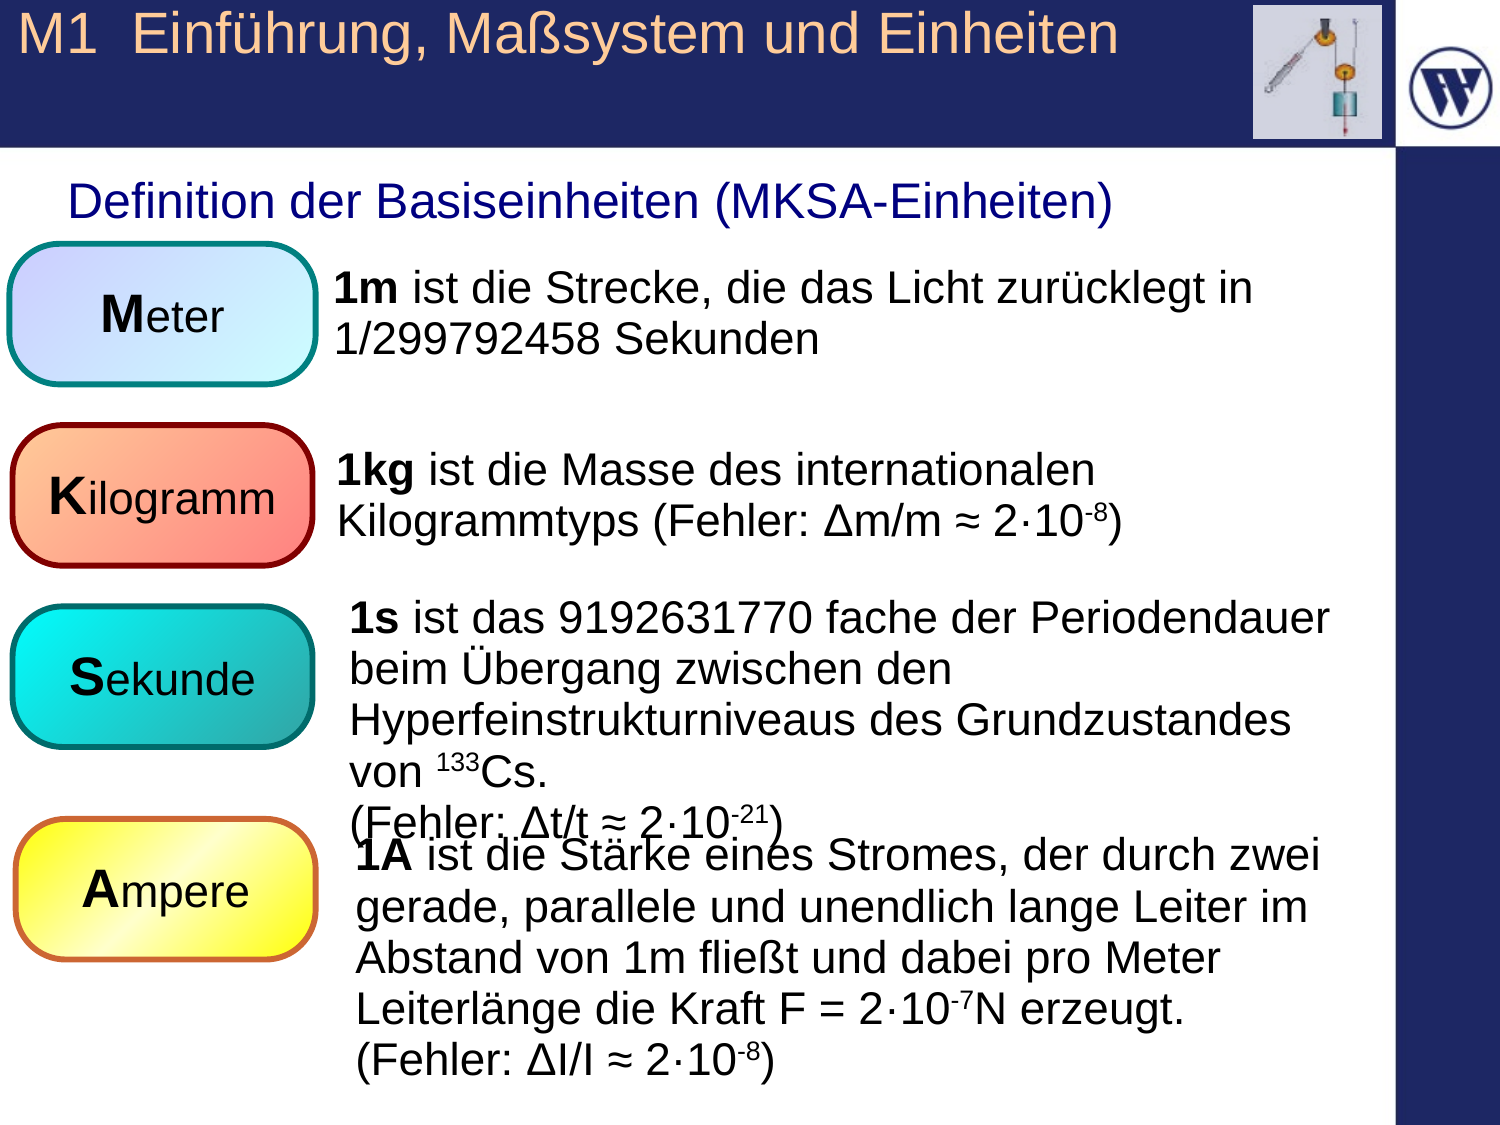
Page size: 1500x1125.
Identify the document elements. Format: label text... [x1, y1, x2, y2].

text_box 1s ist das 9192631770 fache der Periodendauer beim Übergang zwischen den Hyperfeinstrukturniveaus des Grundzustandes von 133Cs. (Fehler: Δt/t ≈ 2·10-21) [334, 584, 1376, 805]
text_box Sekunde [12, 606, 313, 747]
picture [0, 0, 1500, 1125]
text_box Meter [9, 243, 316, 385]
text_box Definition der Basiseinheiten (MKSA-Einheiten) [53, 165, 1329, 237]
text_box 1A ist die Stärke eines Stromes, der durch zwei gerade, parallele und unendlich lange Leiter im Abstand von 1m fließt und dabei pro Meter Leiterlänge die Kraft F = 2·10-7N erzeugt. (Fehler: ΔI/I ≈ 2·10-8) [340, 821, 1382, 1094]
text_box Kilogramm [12, 425, 313, 566]
text_box 1m ist die Strecke, die das Licht zurücklegt in 1/299792458 Sekunden [318, 254, 1385, 373]
text_box 1kg ist die Masse des internationalen Kilogrammtyps (Fehler: Δm/m ≈ 2·10-8) [321, 436, 1388, 554]
text_box Ampere [15, 818, 316, 960]
